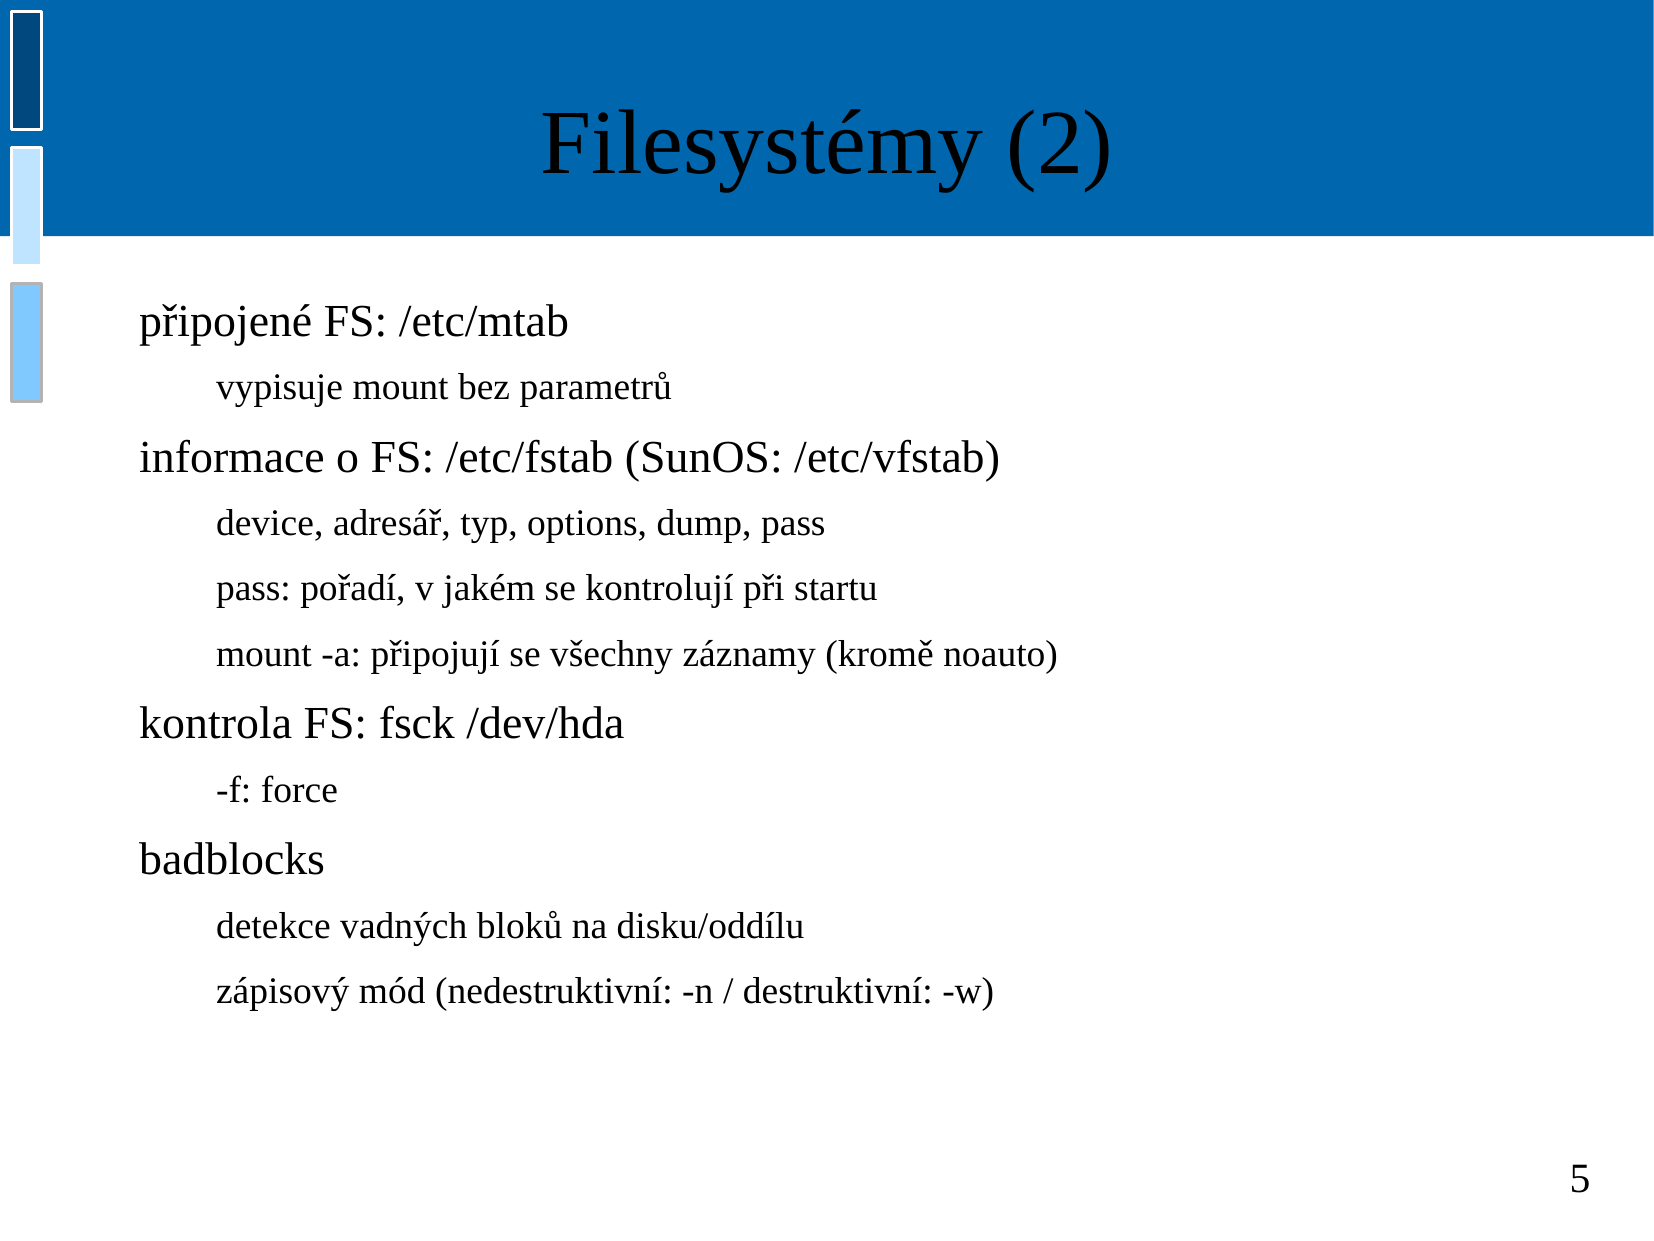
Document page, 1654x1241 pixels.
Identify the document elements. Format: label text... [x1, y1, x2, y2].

list připojené FS: /etc/mtab vypisuje mount bez parametrů informace o FS: /etc/fstab (SunOS: /etc/vfstab) device, adresář, typ, options, dump, pass pass: pořadí, v jakém se kontrolují při startu mount -a: připojují se všechny záznamy (kromě noauto) kontrola FS: fsck /dev/hda -f: force badblocks detekce vadných bloků na disku/oddílu zápisový mód (nedestruktivní: -n / destruktivní: -w) [121, 295, 1534, 1127]
title Filesystémy (2) [121, 49, 1534, 237]
